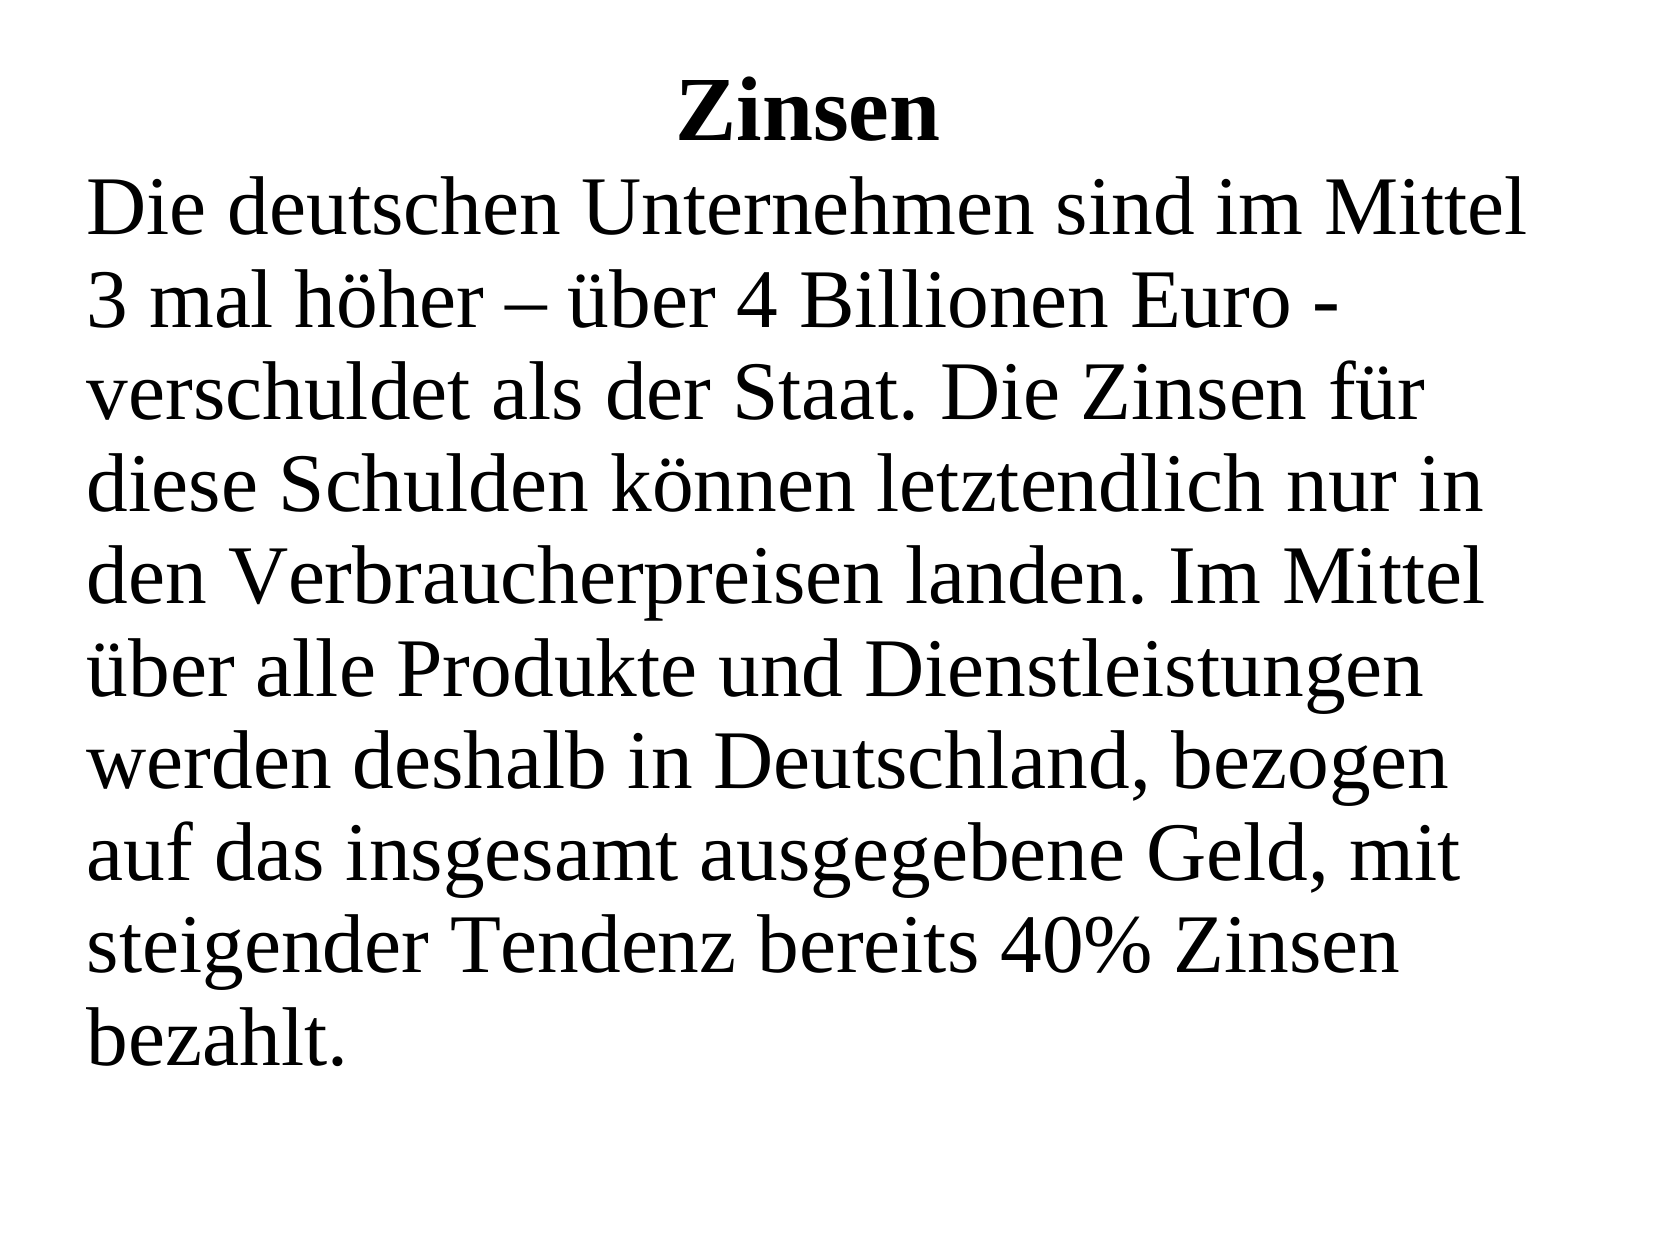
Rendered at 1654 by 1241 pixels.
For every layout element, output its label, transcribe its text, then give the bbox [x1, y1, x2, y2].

text_box Zinsen Die deutschen Unternehmen sind im Mittel 3 mal höher – über 4 Billionen Euro - verschuldet als der Staat. Die Zinsen für diese Schulden können letztendlich nur in den Verbraucherpreisen landen. Im Mittel über alle Produkte und Dienstleistungen werden deshalb in Deutschland, bezogen auf das insgesamt ausgegebene Geld, mit steigender Tendenz bereits 40% Zinsen bezahlt. [86, 59, 1536, 1184]
